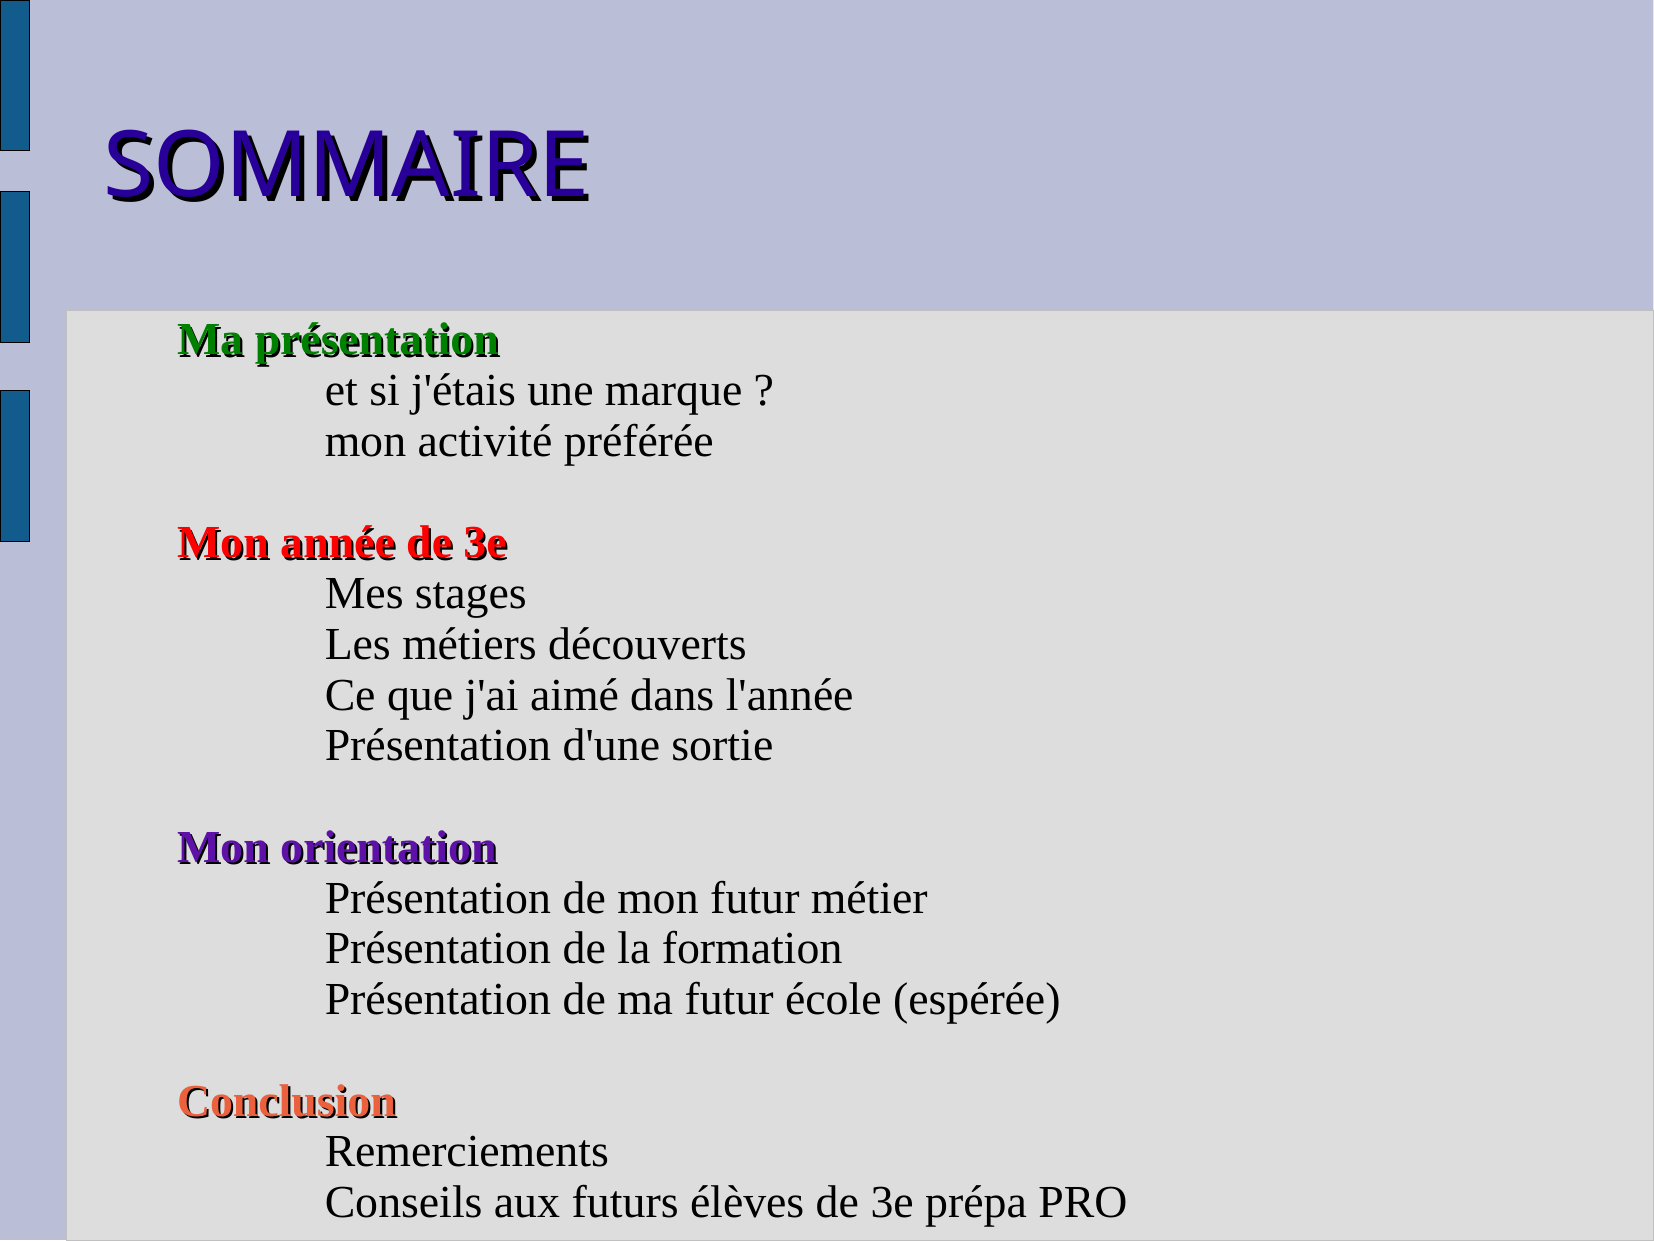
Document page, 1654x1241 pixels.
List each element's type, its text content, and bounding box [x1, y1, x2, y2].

text_box Ma présentation et si j'étais une marque ? mon activité préférée Mon année de 3e Mes stages Les métiers découverts Ce que j'ai aimé dans l'année Présentation d'une sortie Mon orientation Présentation de mon futur métier Présentation de la formation Présentation de ma futur école (espérée) Conclusion Remerciements Conseils aux futurs élèves de 3e prépa PRO [88, 306, 1595, 1241]
text_box SOMMAIRE [88, 91, 1595, 207]
